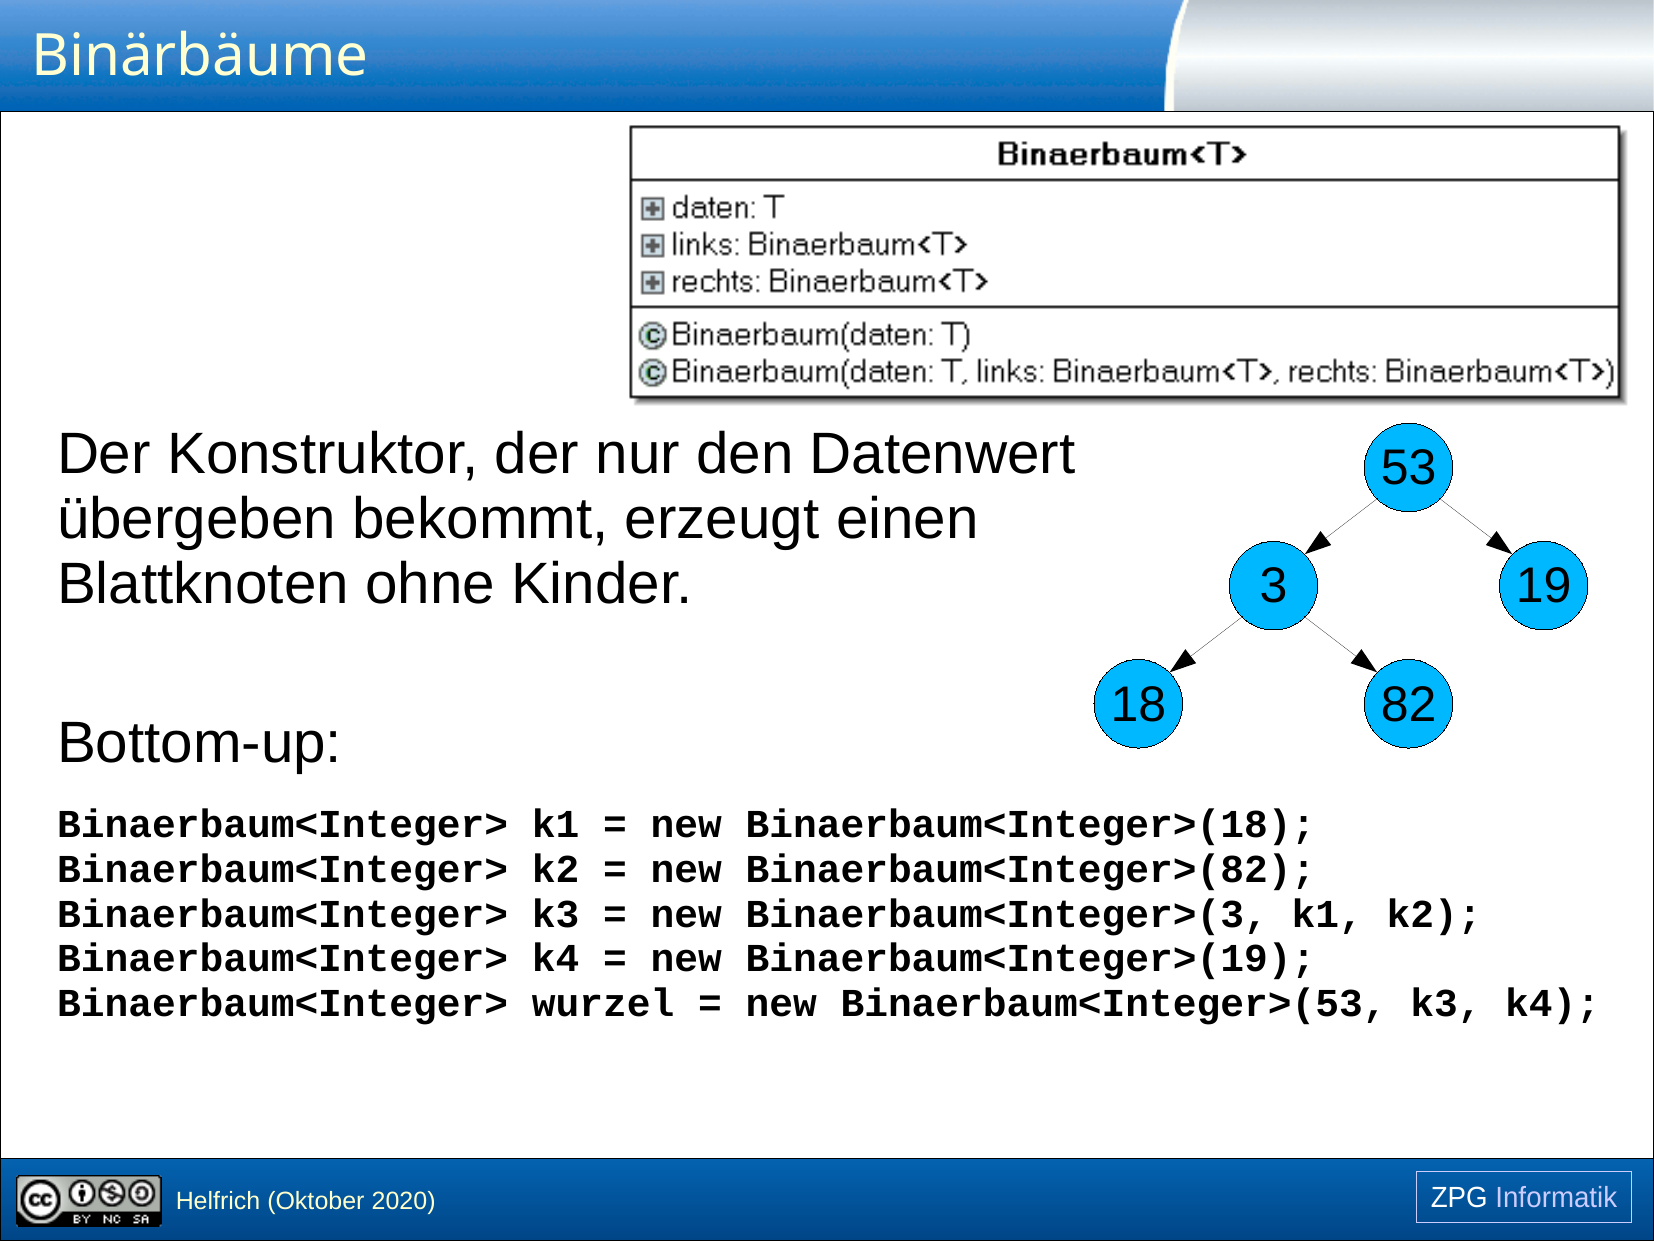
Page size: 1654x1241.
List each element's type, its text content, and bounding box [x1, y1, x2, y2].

text_box 18 [1093, 659, 1183, 749]
text_box 3 [1229, 541, 1318, 630]
text_box 53 [1364, 423, 1453, 512]
picture [0, 0, 1654, 111]
title Binärbäume [31, 14, 1151, 92]
picture [16, 1175, 162, 1227]
text_box 82 [1364, 659, 1453, 749]
text_box 19 [1499, 541, 1588, 630]
picture [628, 124, 1630, 408]
list Der Konstruktor, der nur den Datenwert übergeben bekommt, erzeugt einen Blattknoten ohne Kinder. Bottom-up: Binaerbaum<Integer> k1 = new Binaerbaum<Integer>(18); Binaerbaum<Integer> k2 = new Binaerbaum<Integer>(82); Binaerbaum<Integer> k3 = new Binaerbaum<Integer>(3, k1, k2); Binaerbaum<Integer> k4 = new Binaerbaum<Integer>(19); Binaerbaum<Integer> wurzel = new Binaerbaum<Integer>(53, k3, k4); [57, 420, 1605, 1129]
